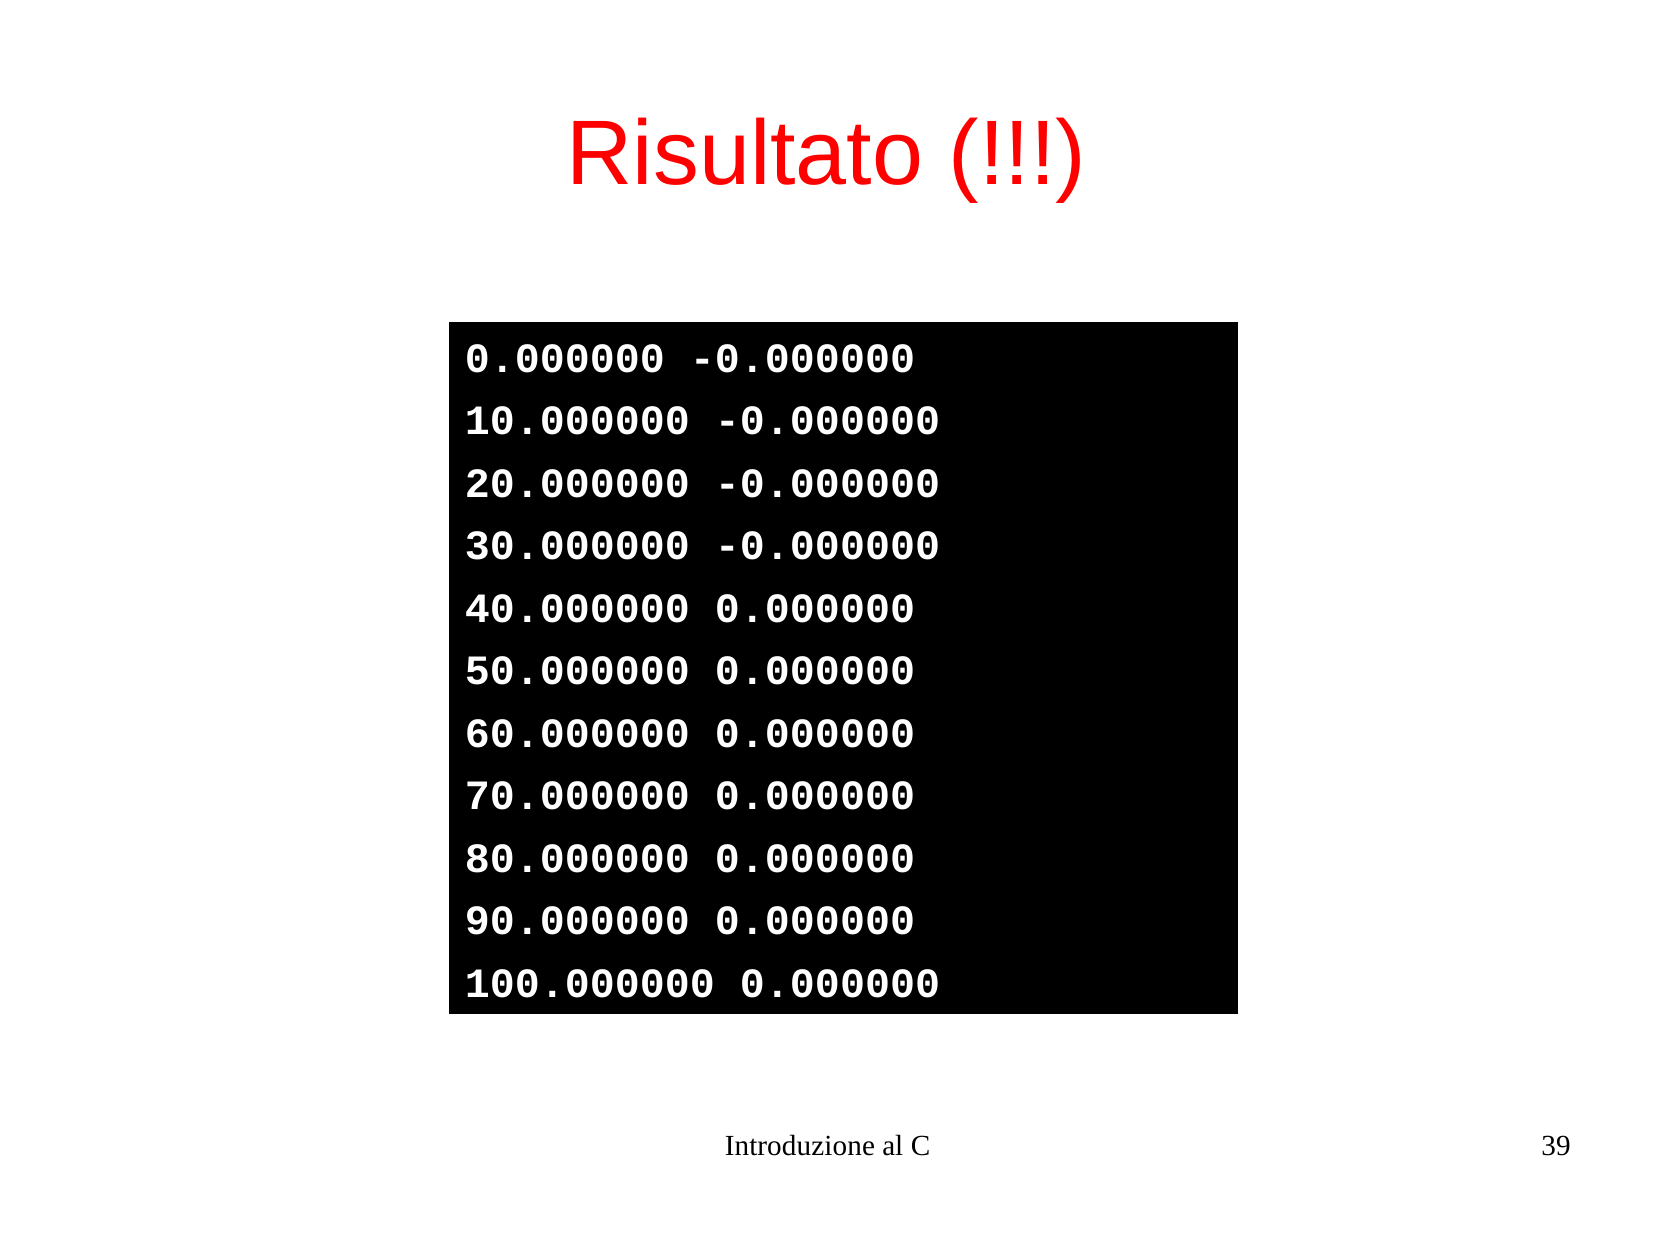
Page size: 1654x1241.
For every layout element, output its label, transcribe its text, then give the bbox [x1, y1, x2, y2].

text_box 0.000000 -0.000000 10.000000 -0.000000 20.000000 -0.000000 30.000000 -0.000000 40.000000 0.000000 50.000000 0.000000 60.000000 0.000000 70.000000 0.000000 80.000000 0.000000 90.000000 0.000000 100.000000 0.000000 [450, 322, 1238, 1014]
title Risultato (!!!) [82, 49, 1571, 257]
